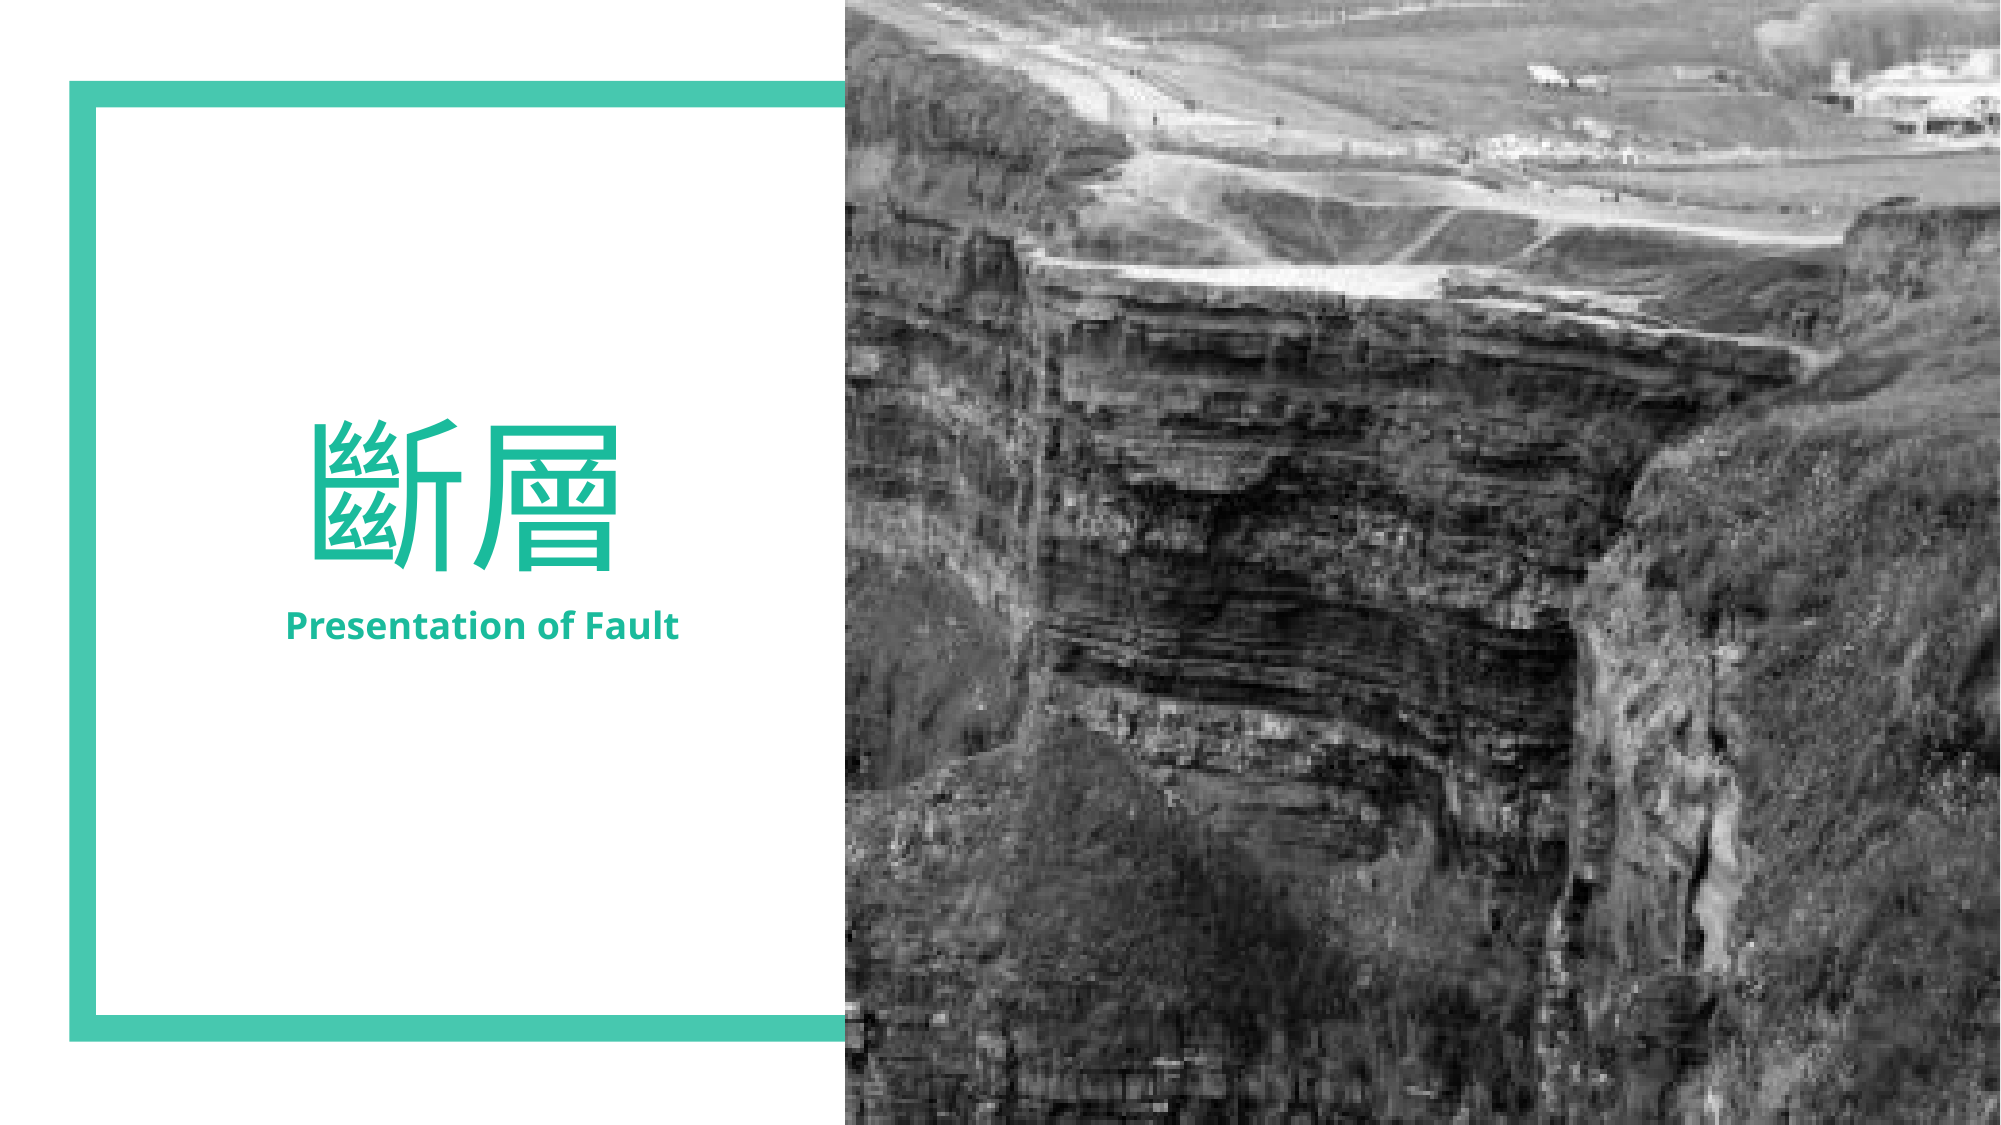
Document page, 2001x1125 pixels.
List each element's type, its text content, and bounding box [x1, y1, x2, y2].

text_box [69, 80, 845, 1042]
text_box 斷層 [287, 357, 651, 592]
picture [845, 0, 2001, 1125]
text_box Presentation of Fault [269, 592, 677, 656]
